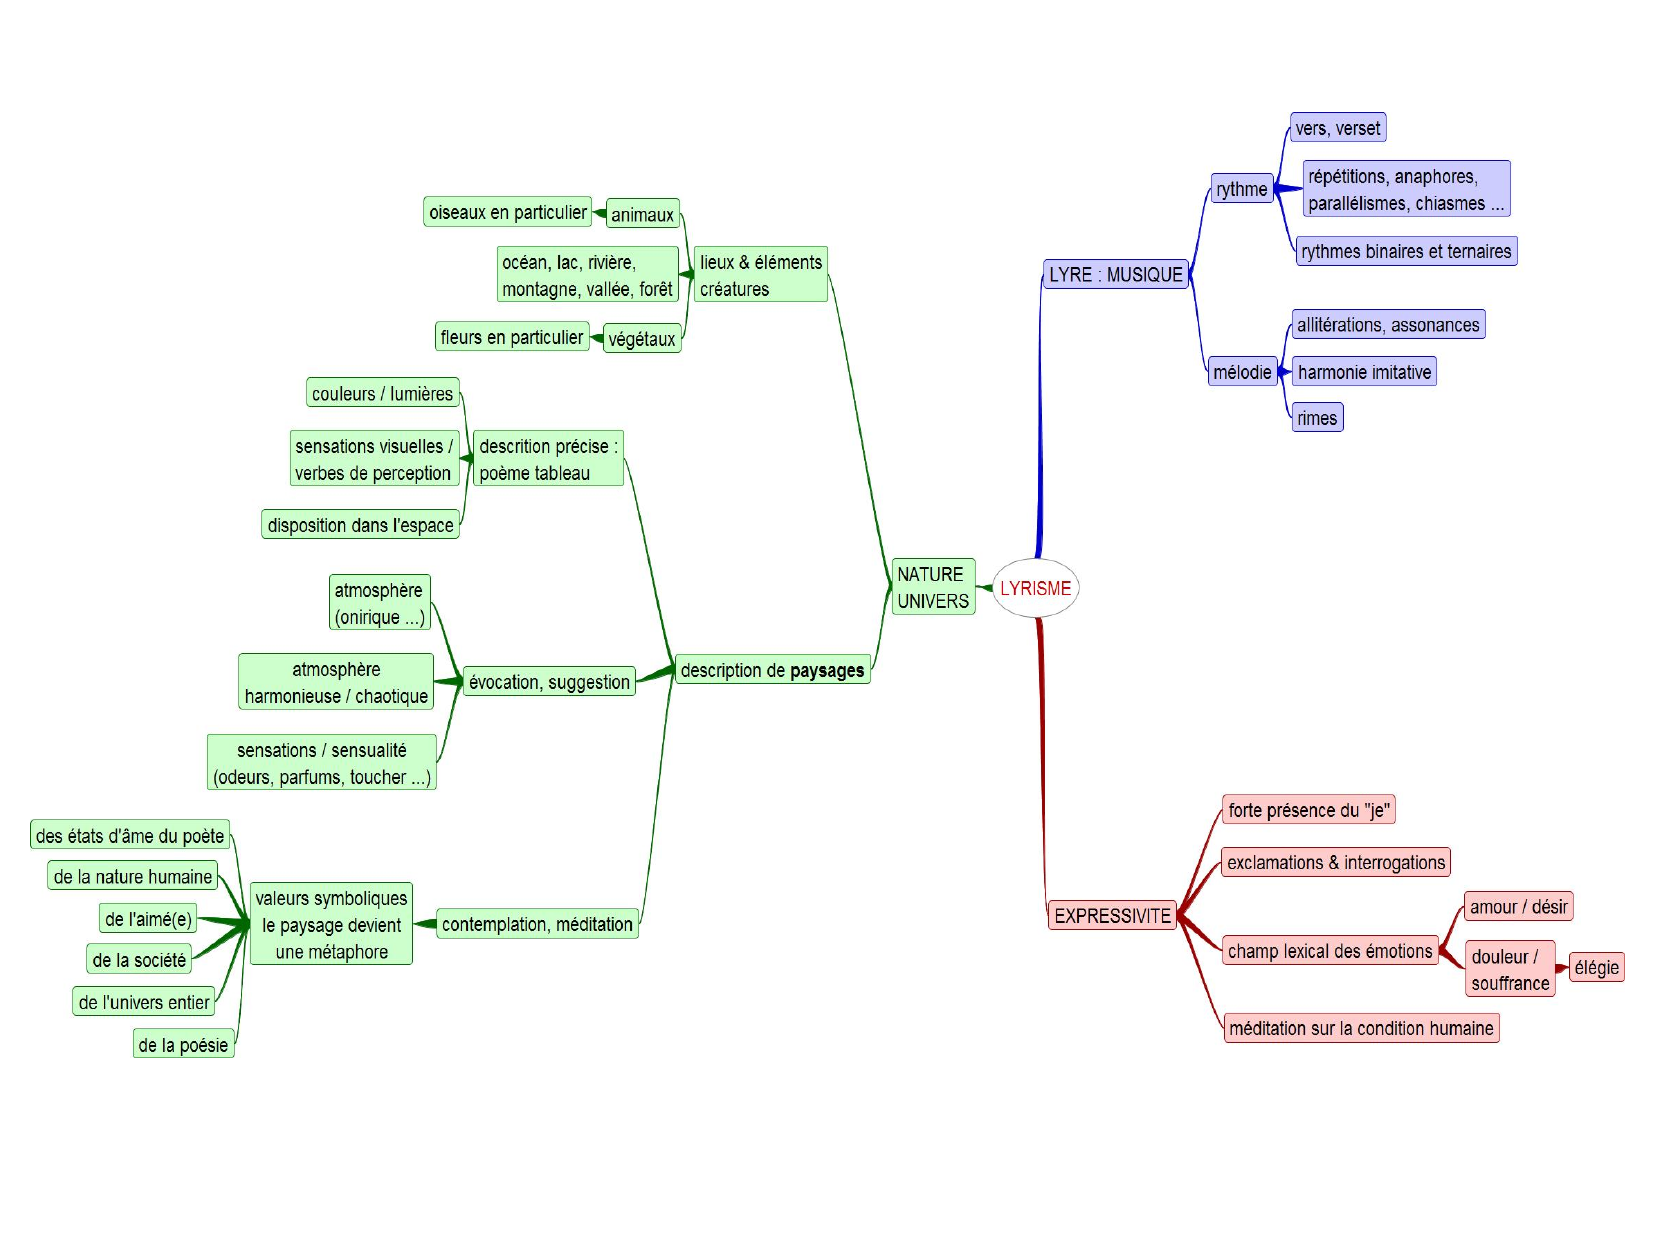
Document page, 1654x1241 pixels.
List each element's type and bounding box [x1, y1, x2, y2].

picture [30, 112, 1625, 1058]
